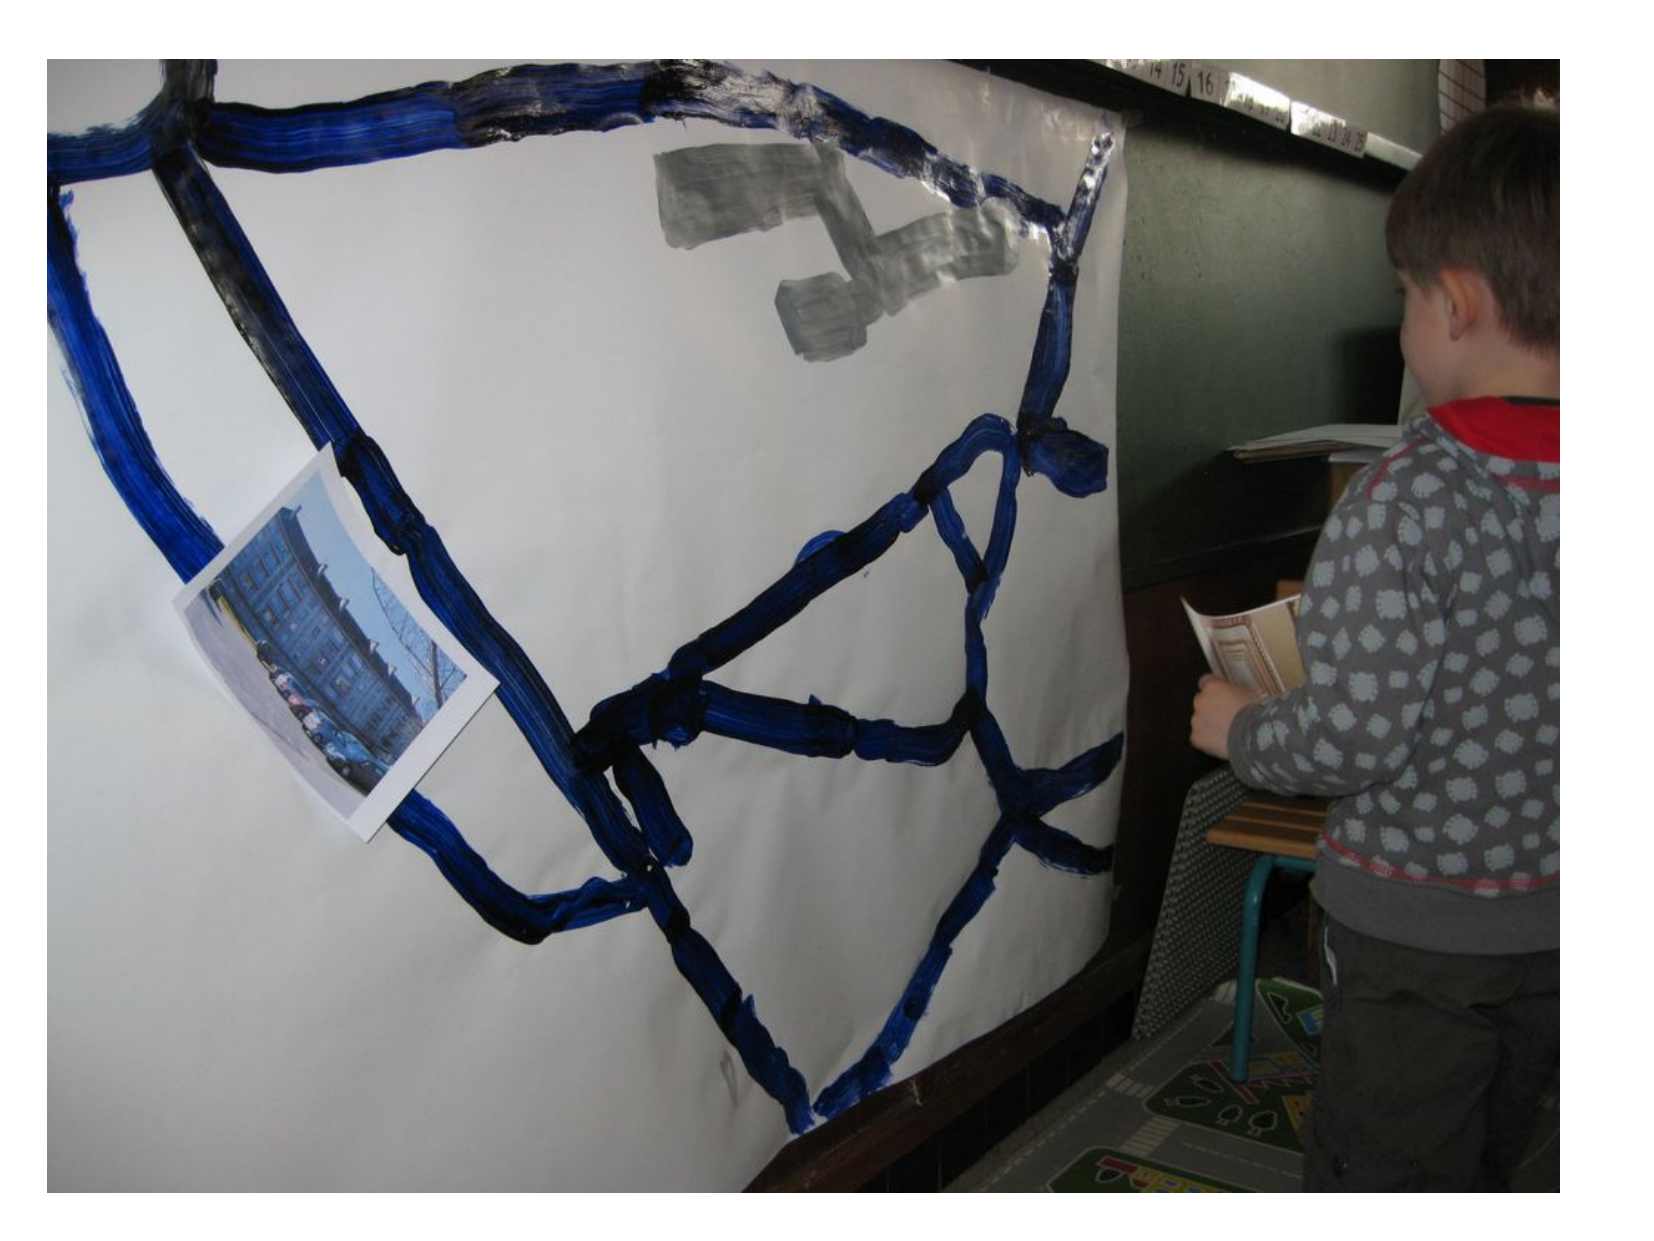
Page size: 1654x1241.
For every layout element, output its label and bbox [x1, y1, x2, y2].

picture [47, 59, 1560, 1193]
